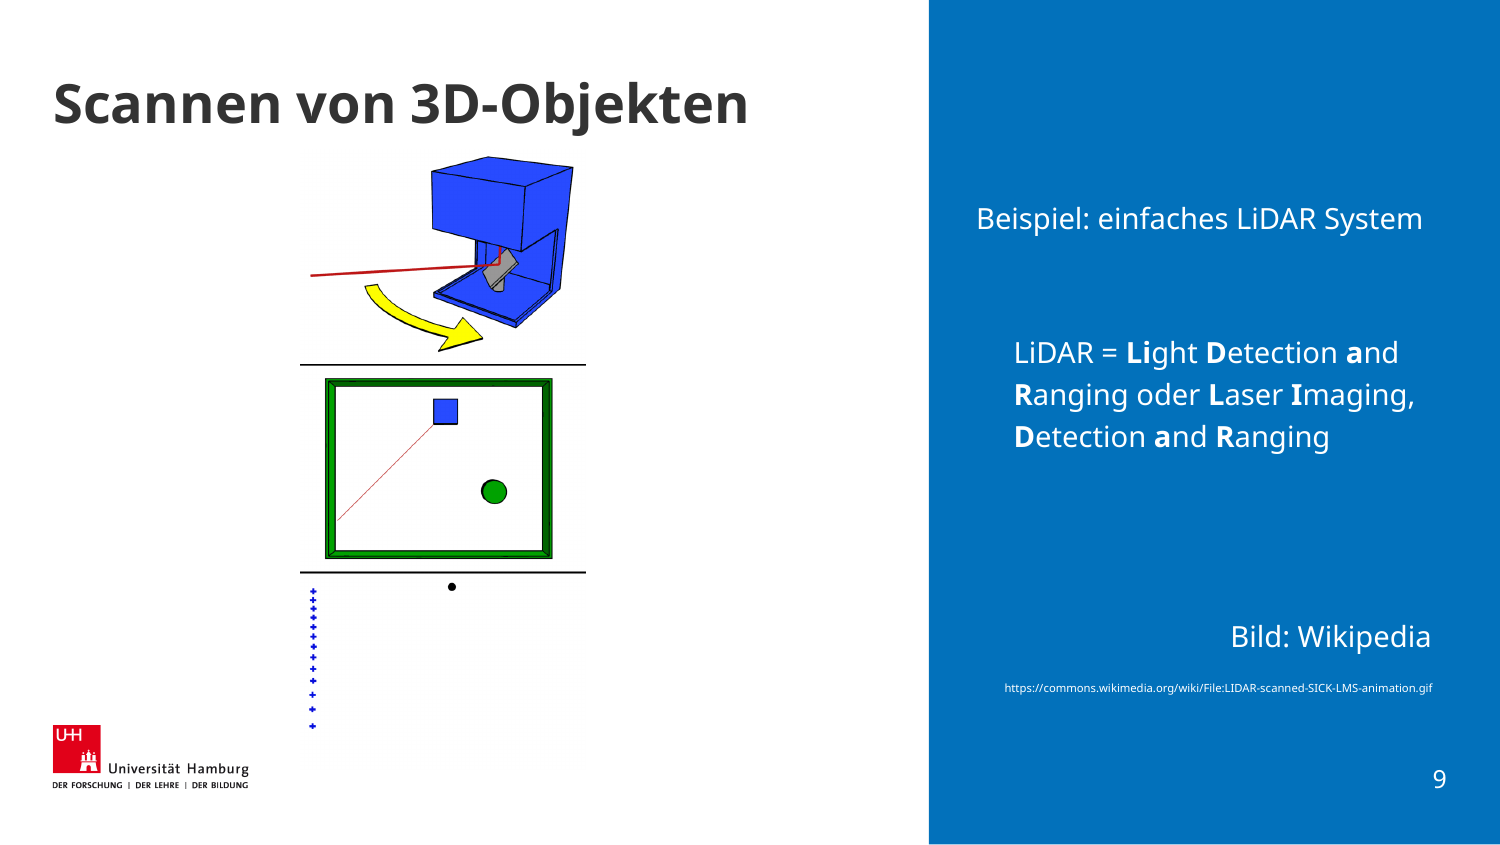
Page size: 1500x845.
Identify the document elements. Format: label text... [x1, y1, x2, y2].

picture [300, 149, 586, 770]
picture [5, 677, 296, 813]
title Scannen von 3D-Objekten [53, 55, 1447, 151]
list Beispiel: einfaches LiDAR System LiDAR = Light Detection and Ranging oder Laser Imaging, Detection and Ranging Bild: Wikipedia https://commons.wikimedia.org/wiki/File:LIDAR-scanned-SICK-LMS-animation.gif [976, 185, 1447, 502]
slide_number <number> [1331, 757, 1447, 804]
